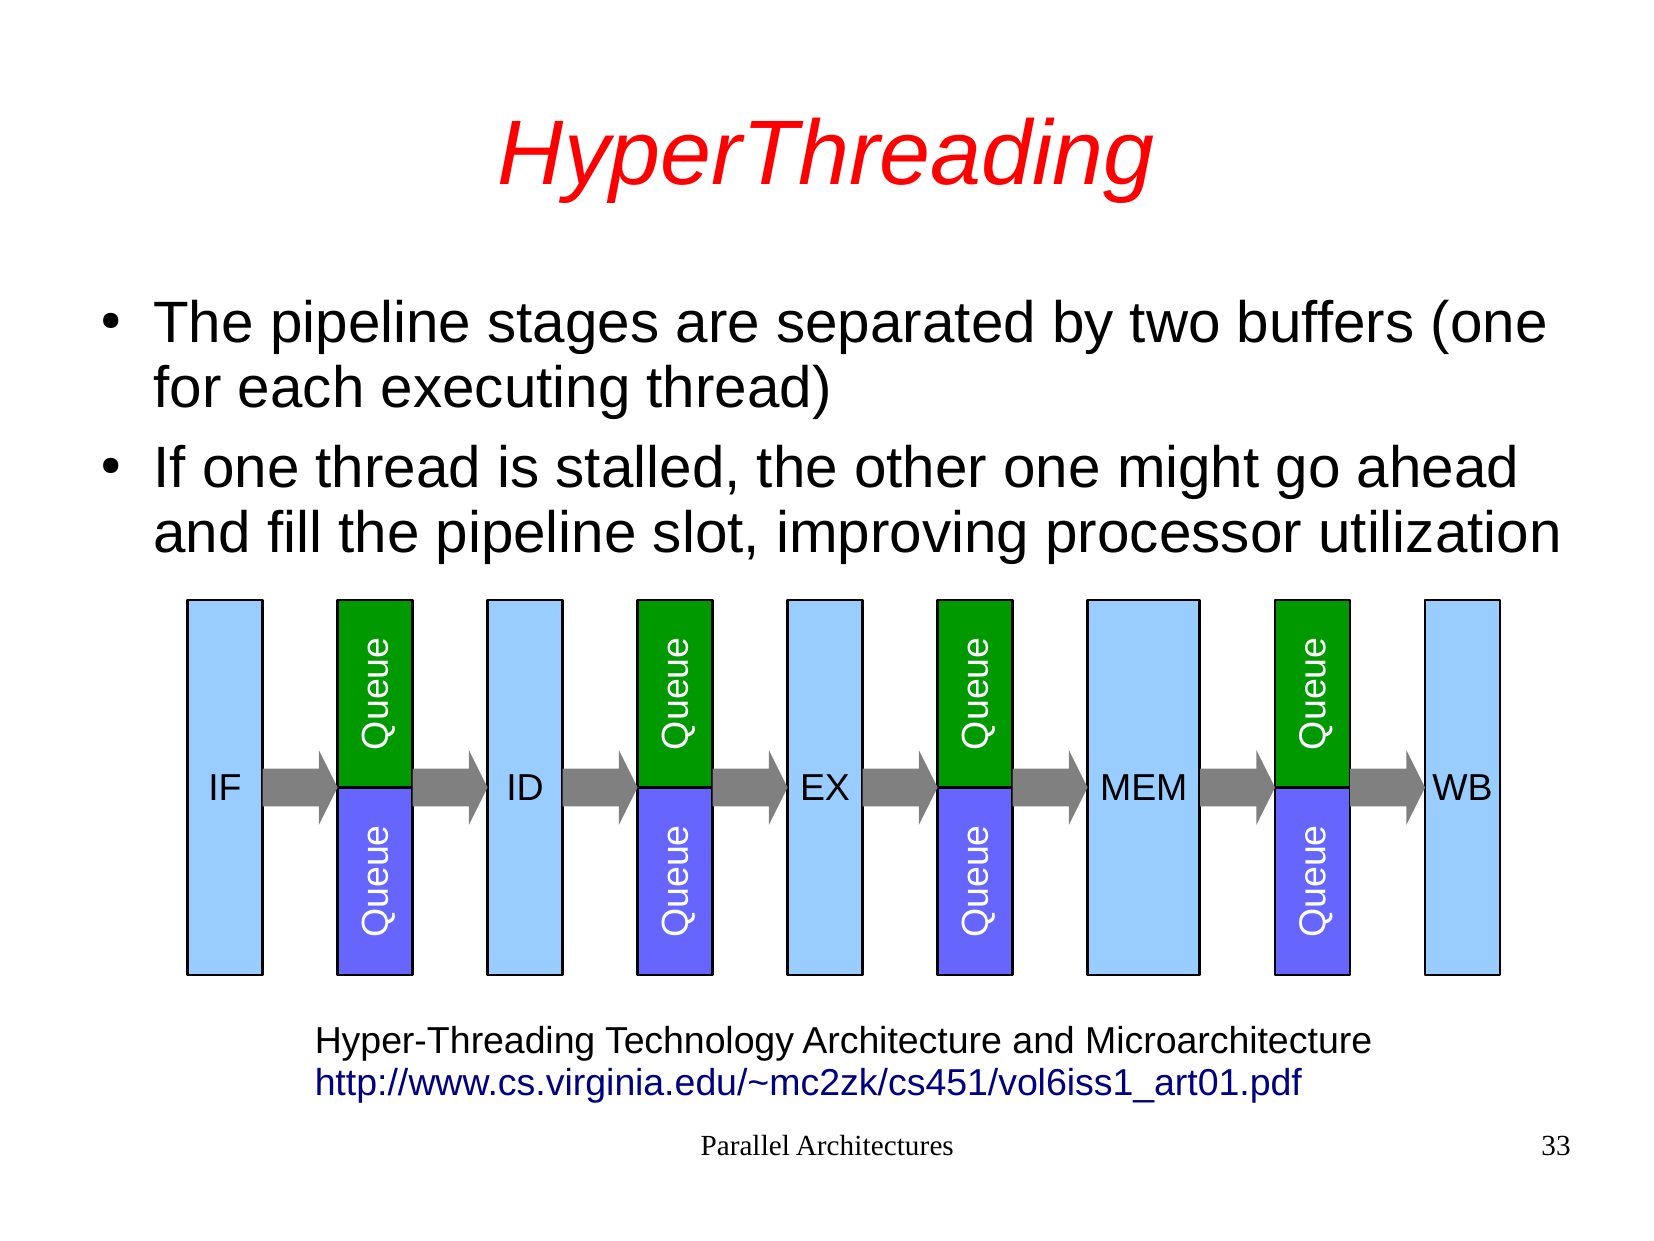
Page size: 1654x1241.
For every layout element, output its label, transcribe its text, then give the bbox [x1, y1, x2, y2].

text_box ID [487, 600, 563, 976]
text_box Queue [337, 600, 413, 787]
text_box Queue [337, 787, 413, 976]
text_box EX [787, 600, 863, 976]
text_box Queue [637, 787, 713, 976]
text_box WB [1425, 600, 1501, 976]
text_box Hyper-Threading Technology Architecture and Microarchitecture http://www.cs.virginia.edu/~mc2zk/cs451/vol6iss1_art01.pdf [300, 1012, 1426, 1112]
text_box [562, 750, 638, 826]
text_box [712, 750, 788, 826]
text_box MEM [1087, 600, 1200, 976]
text_box [862, 750, 938, 826]
text_box Queue [1275, 787, 1351, 976]
list The pipeline stages are separated by two buffers (one for each executing thread) If one thread is stalled, the other one might go ahead and fill the pipeline slot, improving processor utilization [82, 290, 1571, 1109]
text_box [1012, 750, 1088, 826]
text_box Queue [937, 600, 1013, 787]
text_box Queue [1275, 600, 1351, 787]
text_box [1200, 750, 1276, 826]
text_box Queue [937, 787, 1013, 976]
text_box [1350, 750, 1426, 826]
text_box [262, 750, 338, 826]
text_box IF [187, 600, 263, 976]
text_box [412, 750, 488, 826]
text_box Queue [637, 600, 713, 787]
title HyperThreading [82, 49, 1571, 257]
